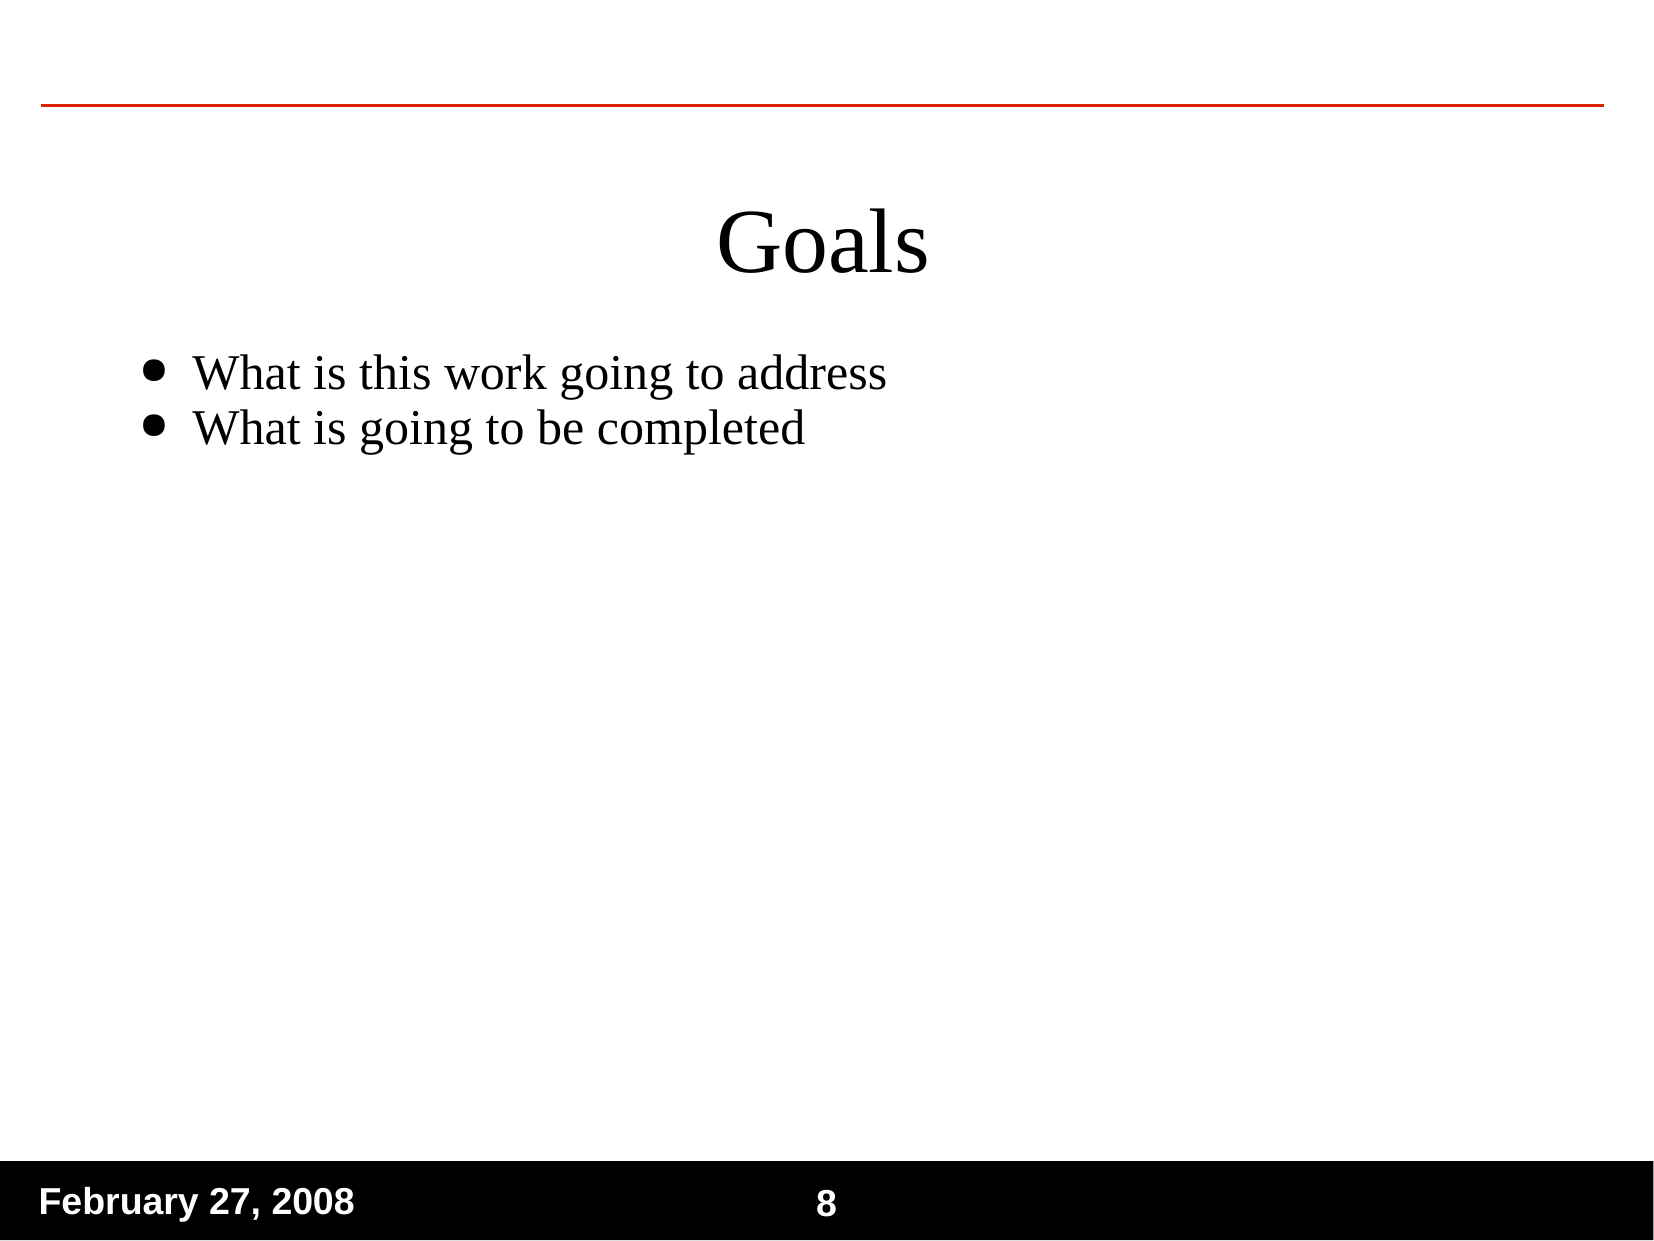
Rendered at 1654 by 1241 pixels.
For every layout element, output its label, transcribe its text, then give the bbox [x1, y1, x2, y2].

title Goals [117, 137, 1530, 346]
list What is this work going to address What is going to be completed [121, 344, 1534, 1127]
